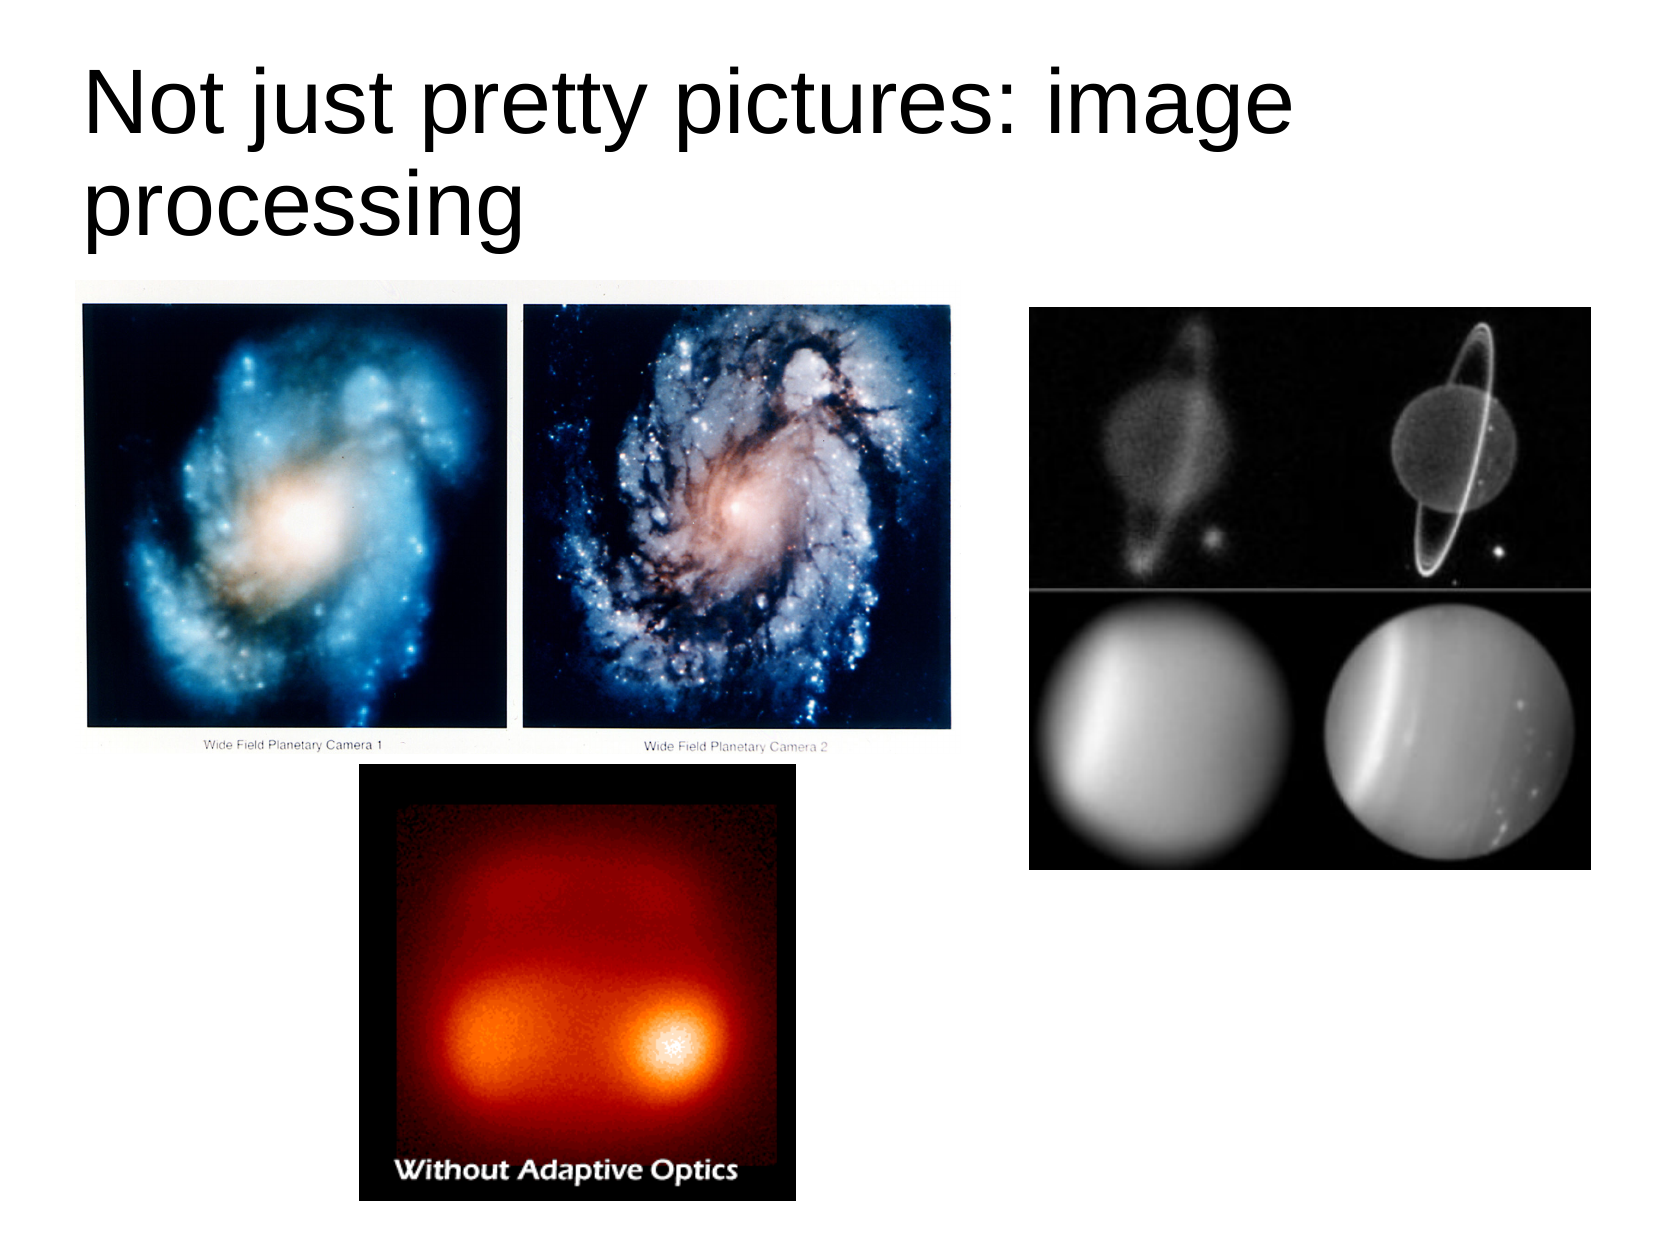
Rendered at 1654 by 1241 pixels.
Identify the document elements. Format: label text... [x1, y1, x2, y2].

picture [75, 280, 961, 754]
title Not just pretty pictures: image processing [82, 49, 1571, 257]
picture [1029, 307, 1591, 871]
picture [359, 764, 796, 1201]
